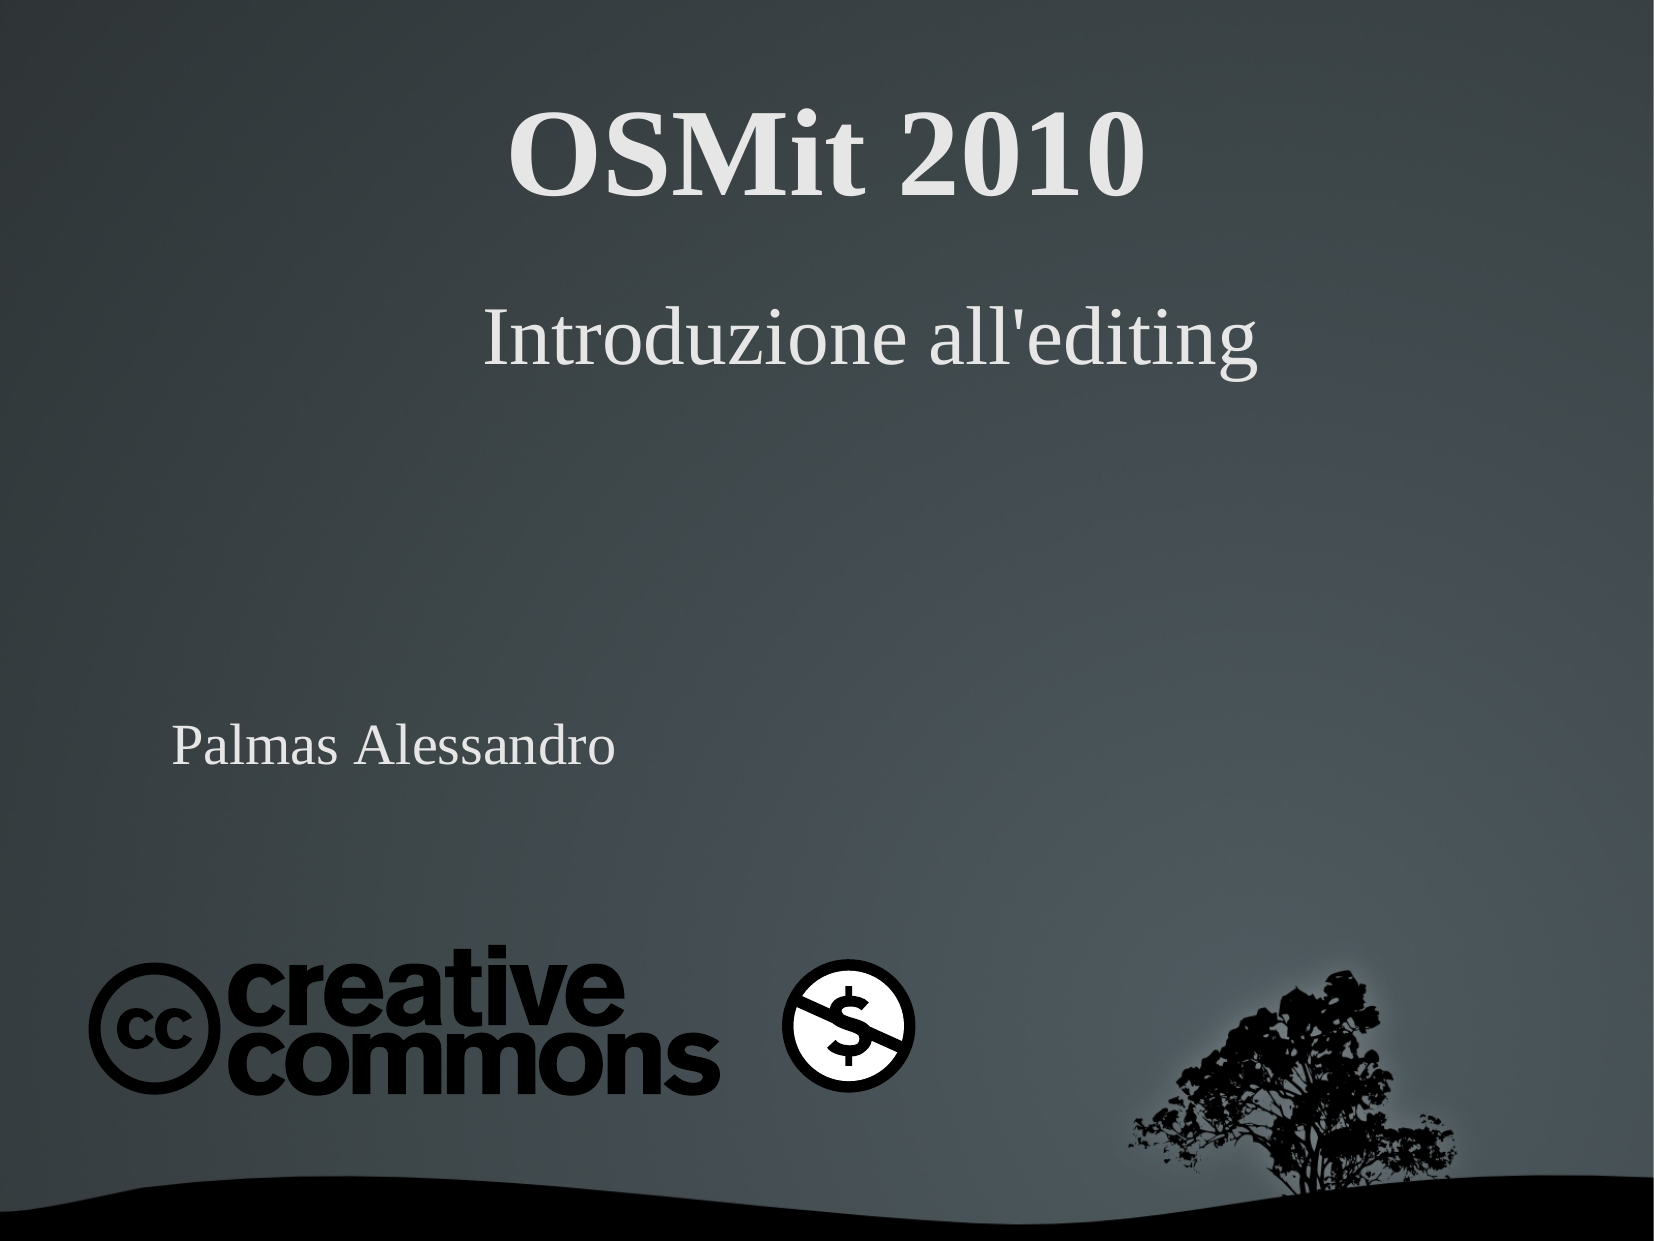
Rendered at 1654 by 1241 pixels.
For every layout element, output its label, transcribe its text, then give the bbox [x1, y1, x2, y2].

list Introduzione all'editing Palmas Alessandro [82, 290, 1571, 781]
picture [0, 0, 1654, 1241]
title OSMit 2010 [82, 49, 1571, 257]
